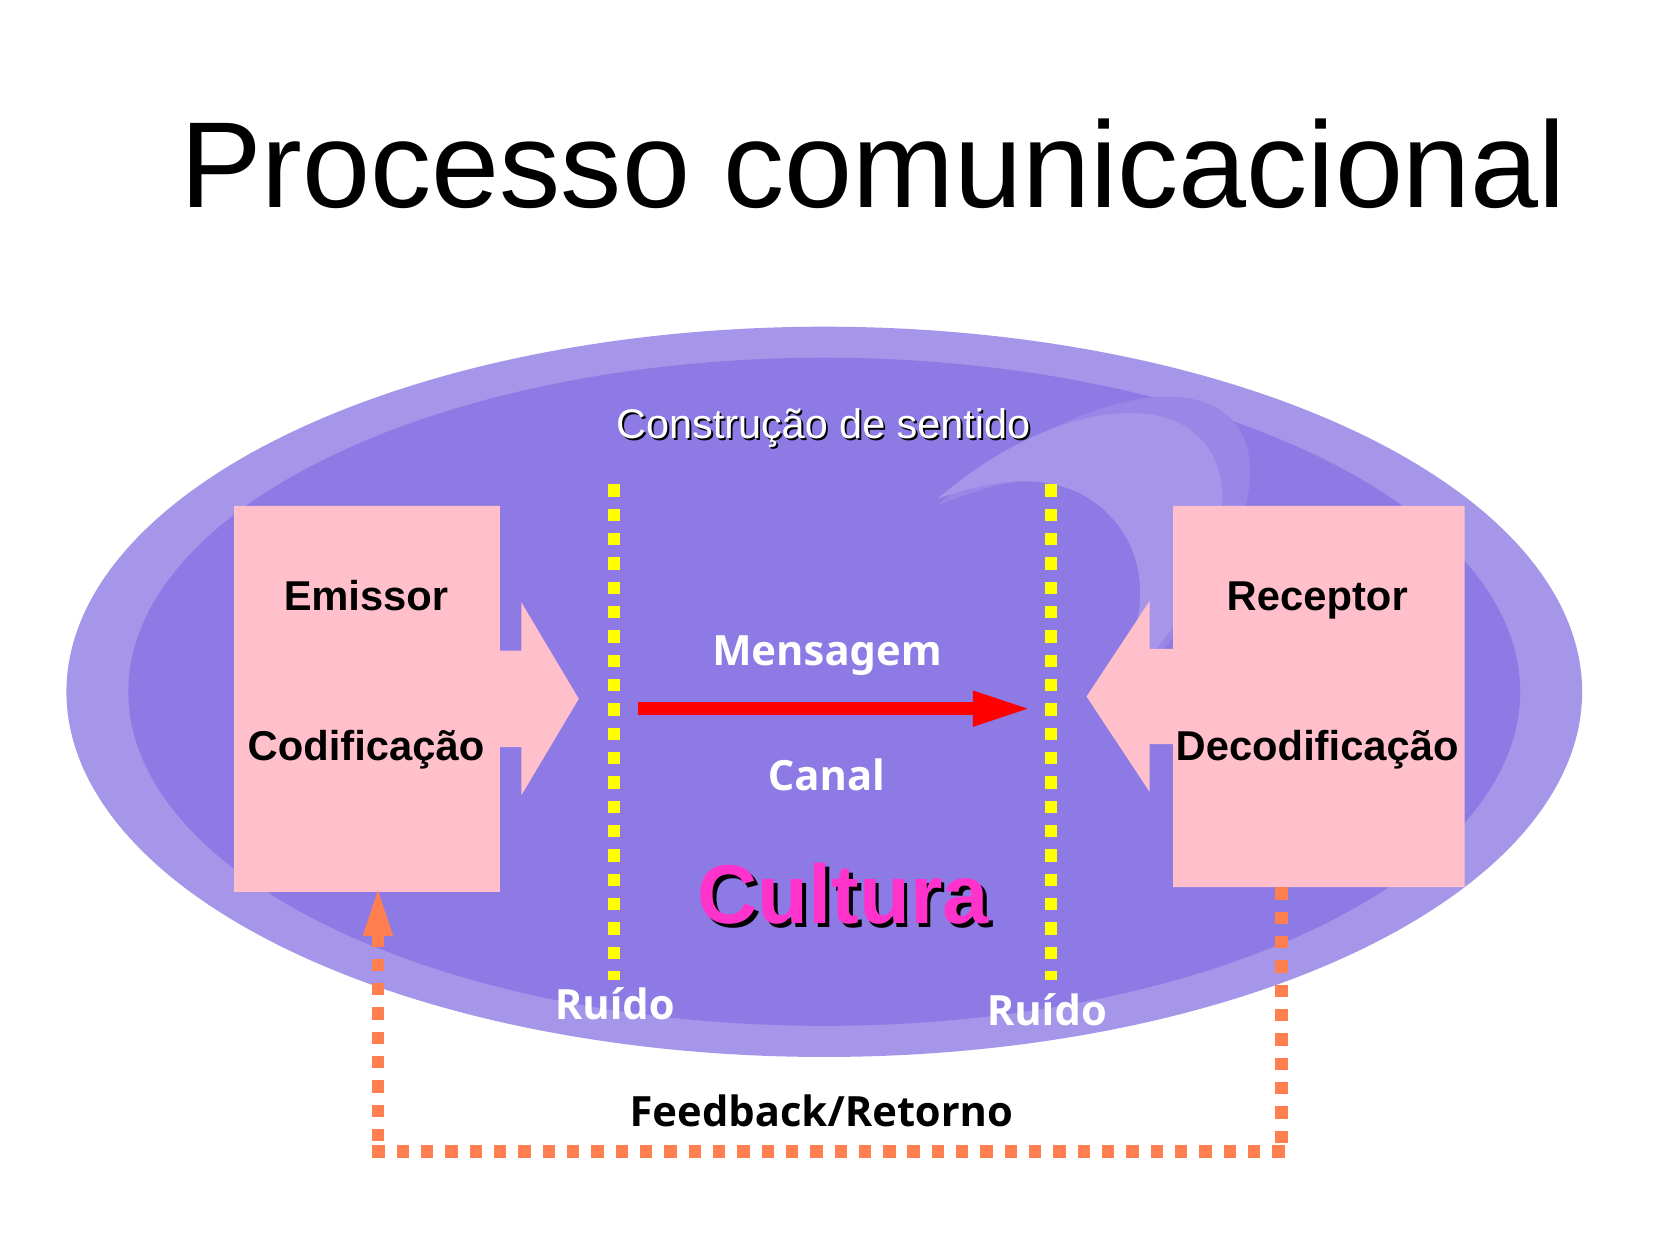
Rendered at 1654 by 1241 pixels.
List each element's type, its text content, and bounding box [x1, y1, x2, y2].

text_box Construção de sentido [601, 389, 1046, 455]
text_box Receptor Decodificação [1157, 560, 1478, 817]
text_box Ruído [449, 970, 781, 1036]
text_box Mensagem [661, 616, 993, 682]
text_box Ruído [881, 976, 1213, 1042]
text_box Feedback/Retorno [574, 1076, 1069, 1143]
text_box Cultura [683, 832, 1069, 949]
title Processo comunicacional [129, 61, 1619, 269]
text_box Emissor Codificação [224, 560, 508, 777]
text_box Canal [660, 741, 993, 807]
text_box [66, 326, 1583, 1057]
